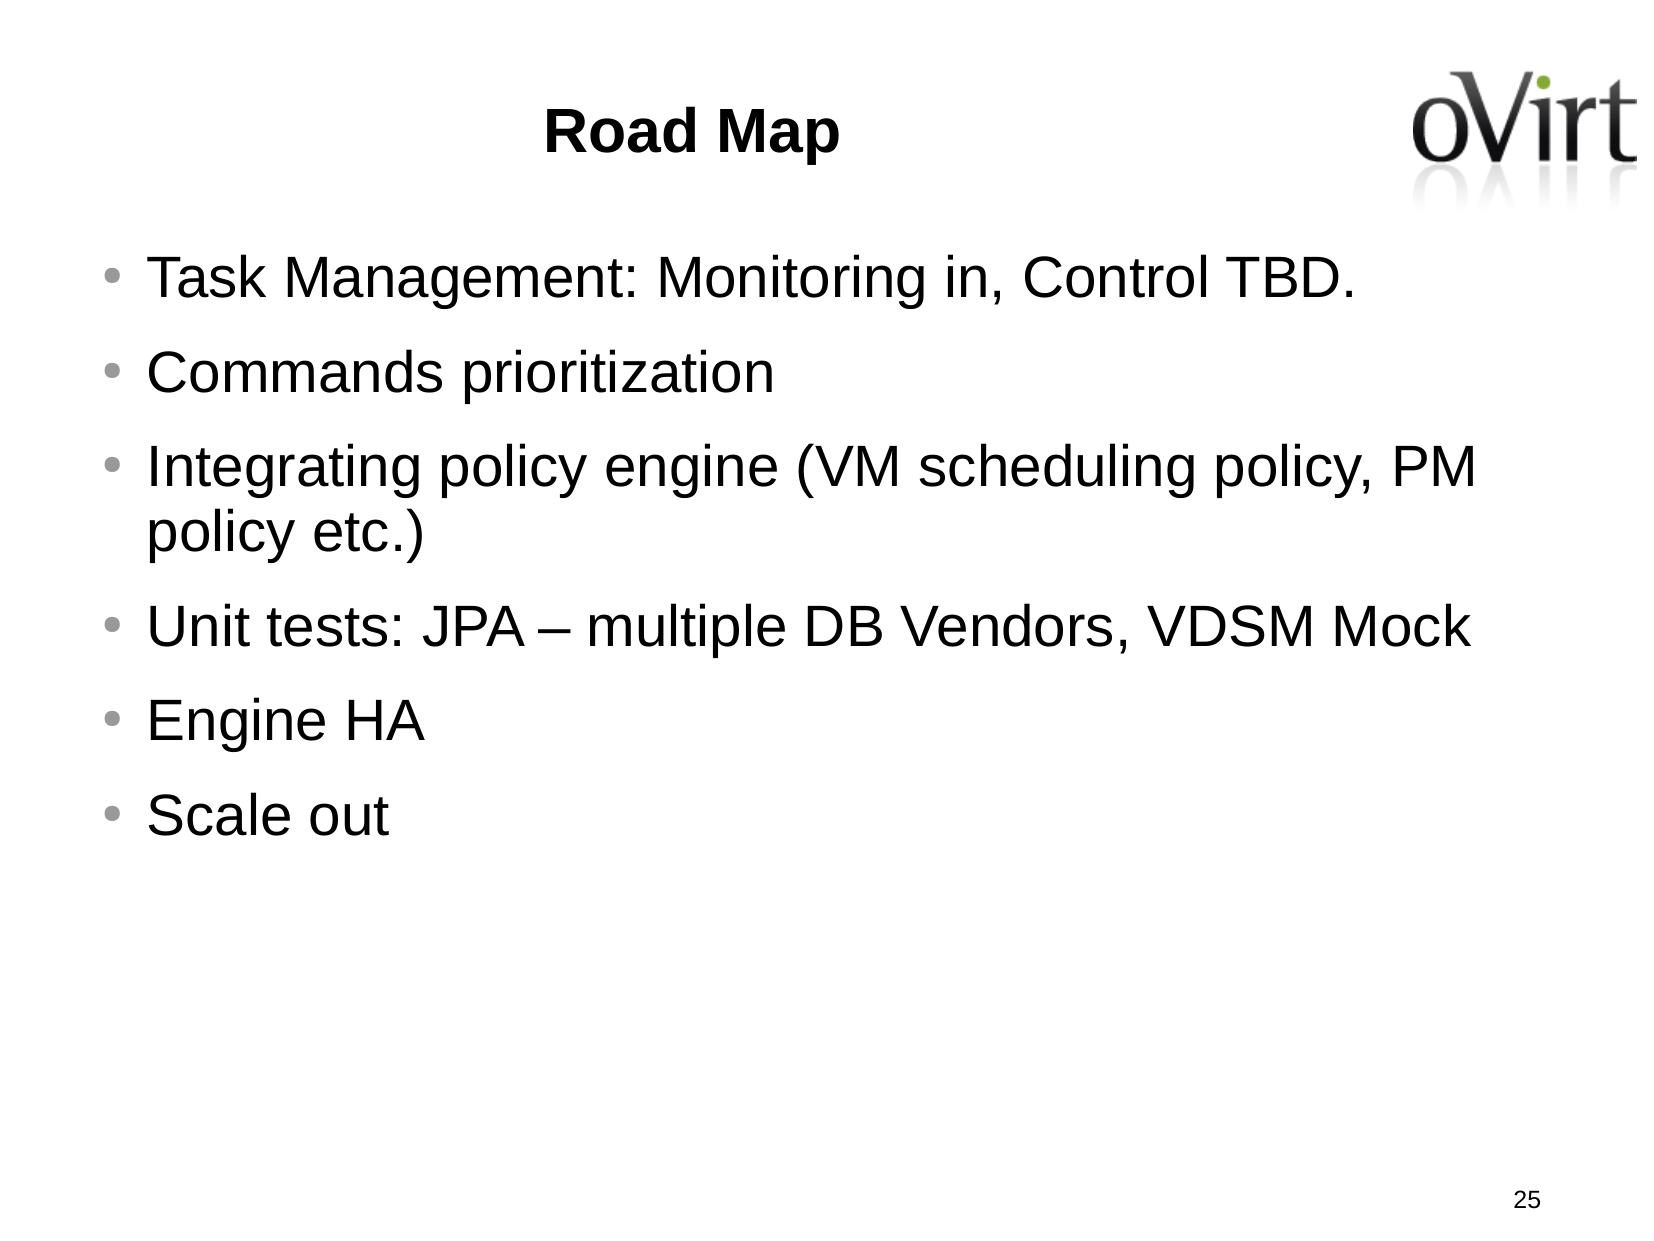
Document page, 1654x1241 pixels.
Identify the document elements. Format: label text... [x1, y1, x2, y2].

title Road Map [82, 27, 1303, 235]
list Task Management: Monitoring in, Control TBD. Commands prioritization Integrating policy engine (VM scheduling policy, PM policy etc.) Unit tests: JPA – multiple DB Vendors, VDSM Mock Engine HA Scale out [86, 244, 1576, 1151]
picture [1413, 63, 1637, 212]
